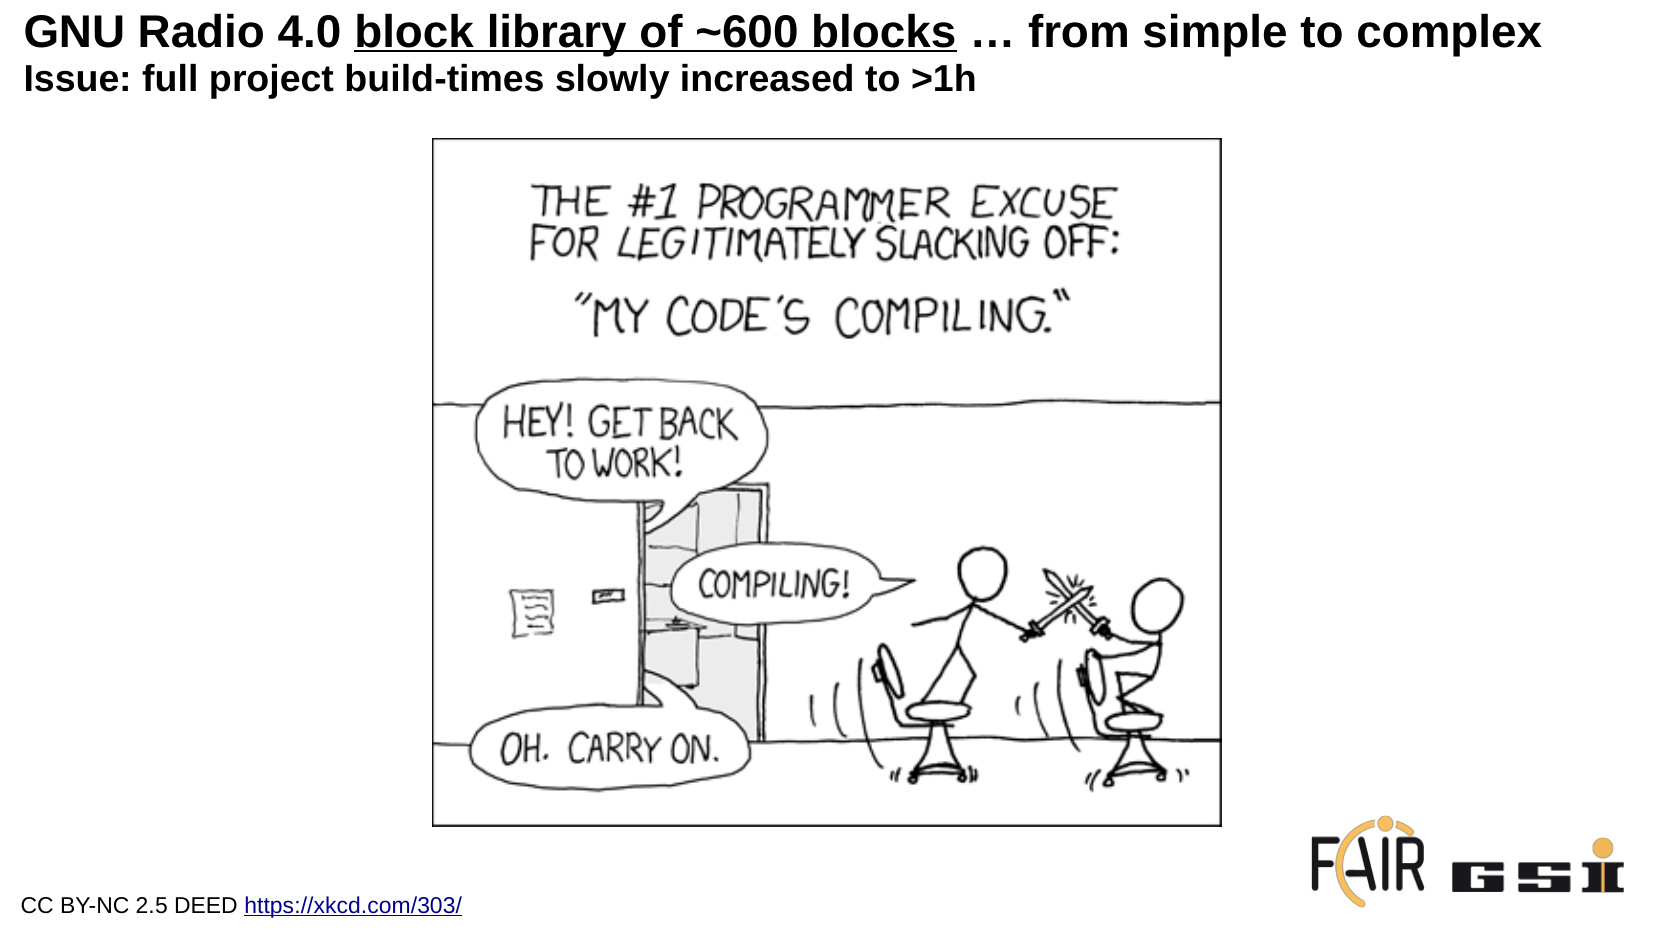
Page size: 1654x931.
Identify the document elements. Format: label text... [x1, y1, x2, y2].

title GNU Radio 4.0 block library of ~600 blocks … from simple to complex Issue: full project build-times slowly increased to >1h [23, 5, 1638, 139]
picture [432, 138, 1222, 827]
picture [1451, 836, 1626, 895]
text_box CC BY-NC 2.5 DEED https://xkcd.com/303/ [5, 885, 505, 927]
picture [1311, 814, 1426, 910]
